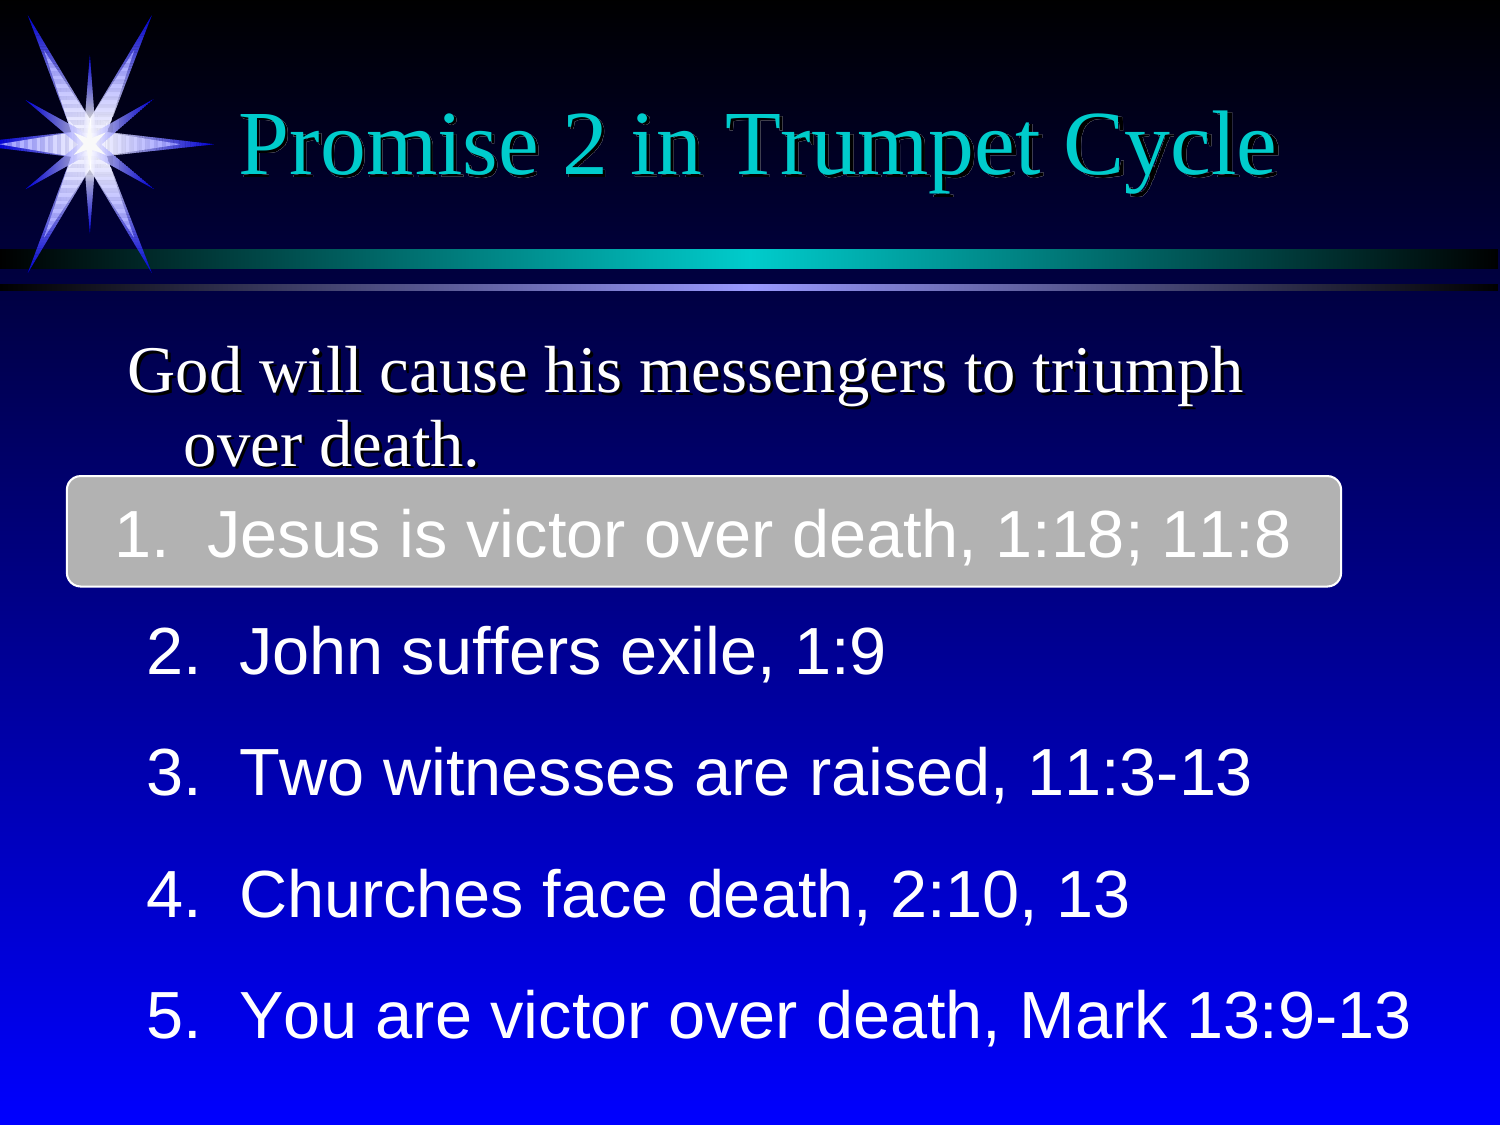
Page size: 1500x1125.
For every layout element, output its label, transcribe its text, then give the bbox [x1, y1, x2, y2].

text_box 2. John suffers exile, 1:9 3. Two witnesses are raised, 11:3-13 4. Churches face death, 2:10, 13 5. You are victor over death, Mark 13:9-13 [131, 600, 1500, 1060]
title Promise 2 in Trumpet Cycle [223, 49, 1461, 238]
list God will cause his messengers to triumph over death. [112, 324, 1388, 489]
text_box 1. Jesus is victor over death, 1:18; 11:8 [66, 476, 1342, 587]
